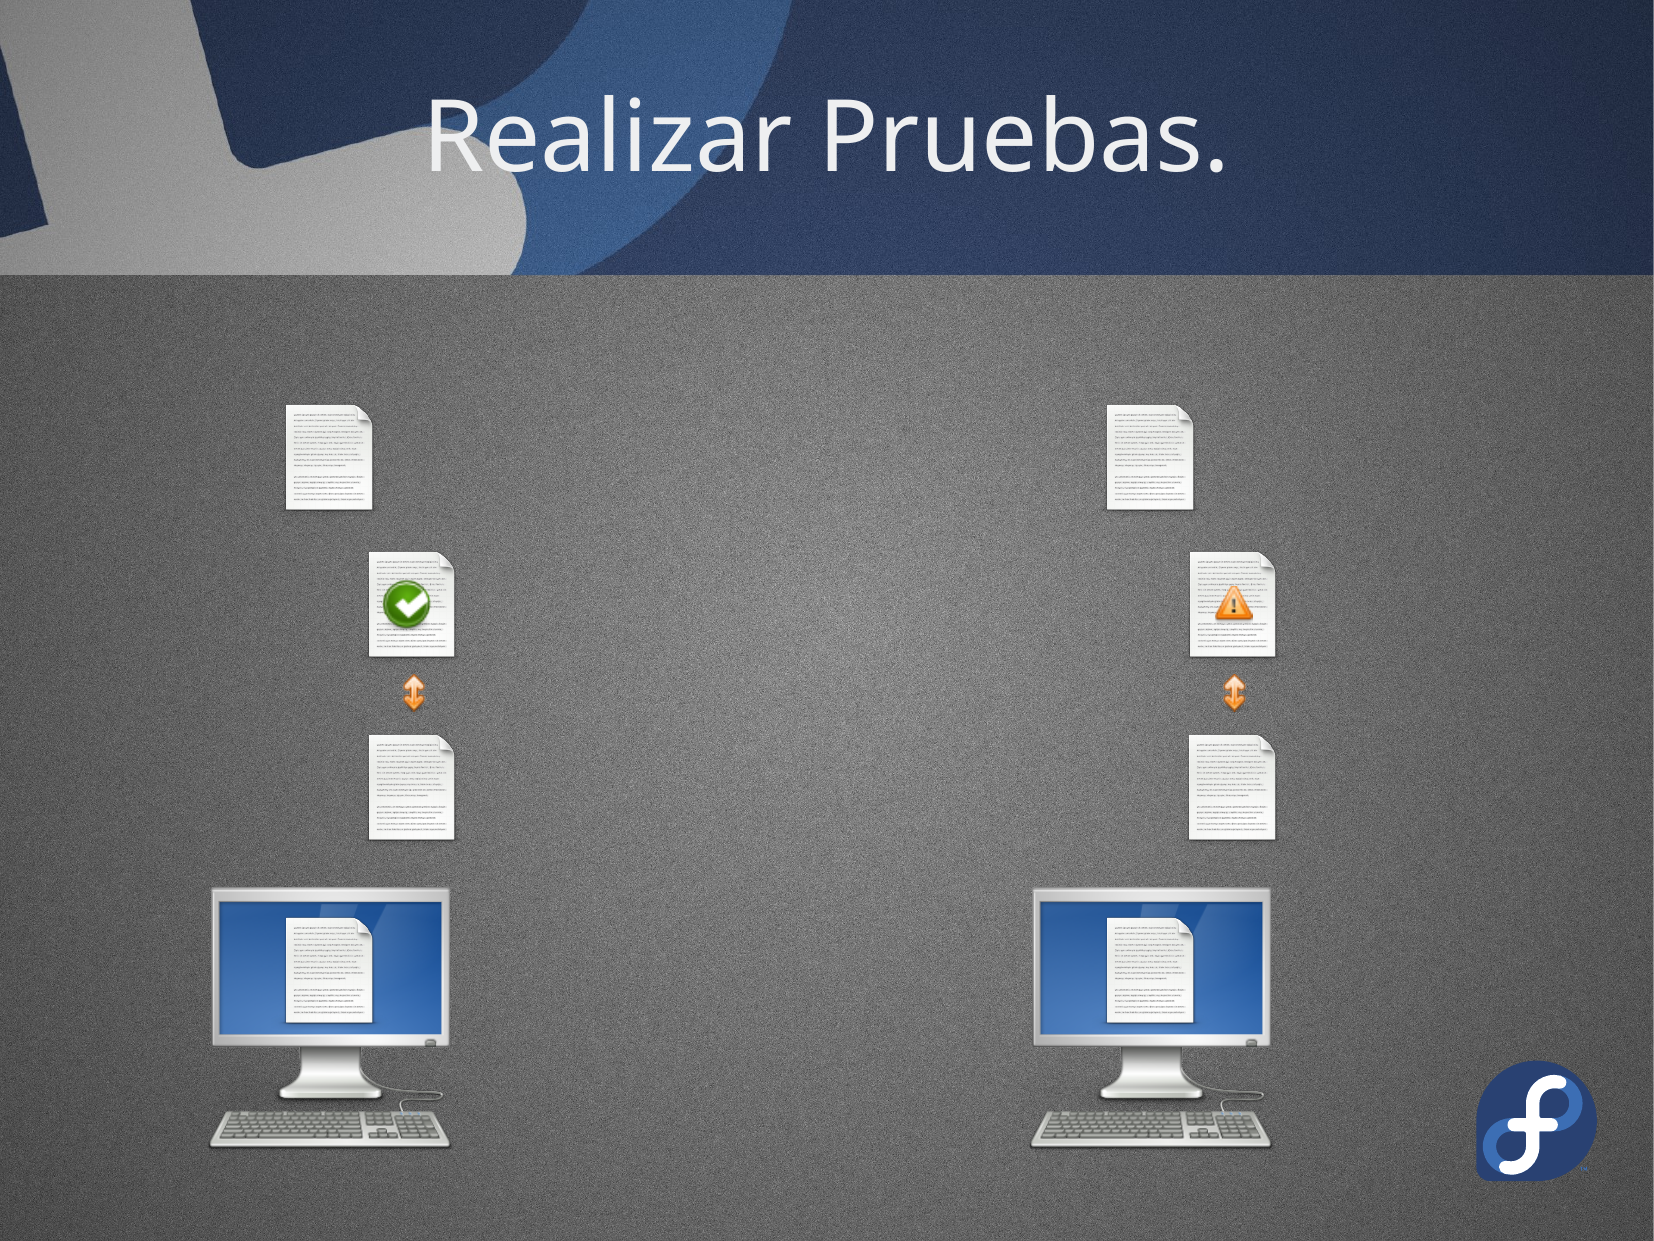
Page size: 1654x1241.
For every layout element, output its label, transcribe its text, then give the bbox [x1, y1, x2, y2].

title Realizar Pruebas. [88, 29, 1565, 237]
picture [0, 0, 1654, 1241]
